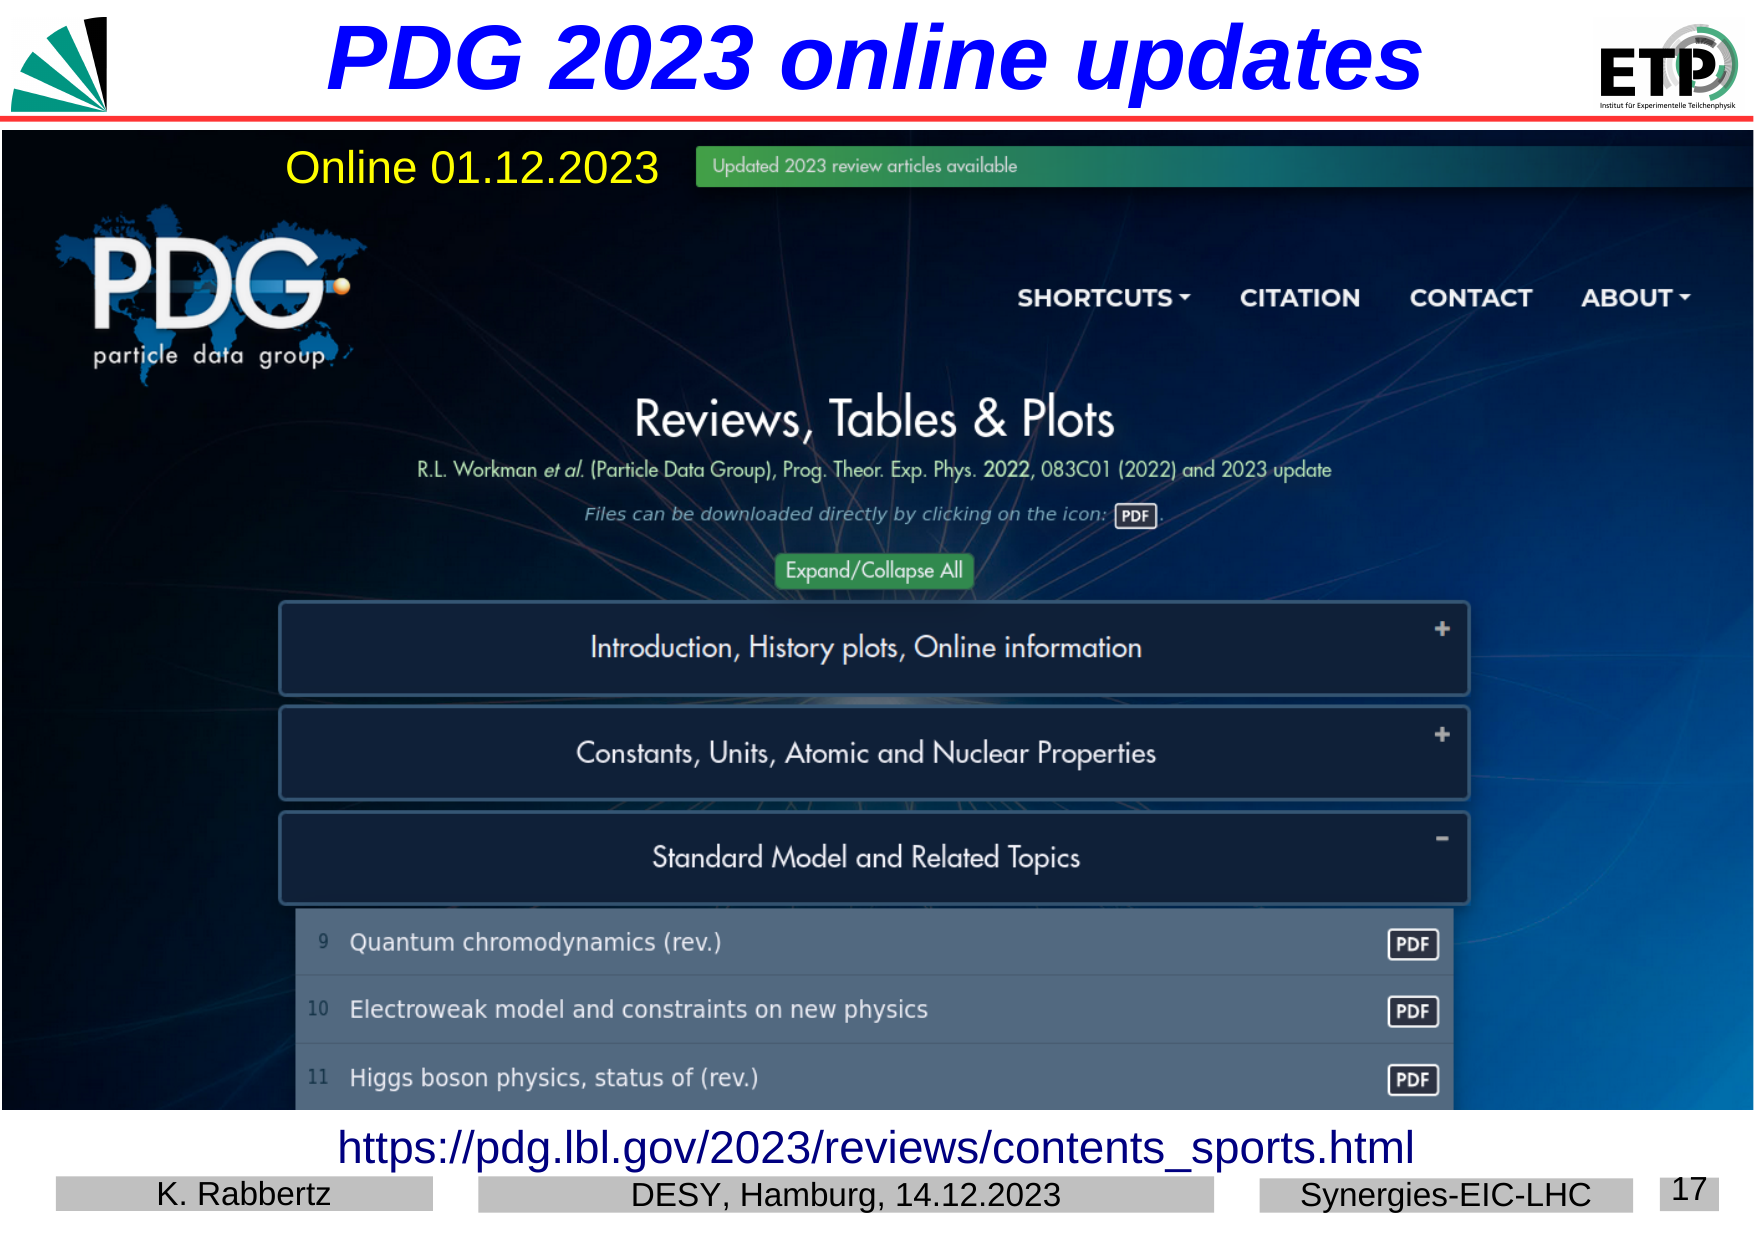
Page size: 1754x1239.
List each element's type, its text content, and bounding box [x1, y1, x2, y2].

picture [11, 17, 107, 113]
title PDG 2023 online updates [124, 0, 1630, 116]
picture [1630, 17, 1745, 112]
picture [2, 130, 1754, 1111]
text_box Online 01.12.2023 [273, 136, 672, 200]
text_box https://pdg.lbl.gov/2023/reviews/contents_sports.html [325, 1116, 1428, 1180]
